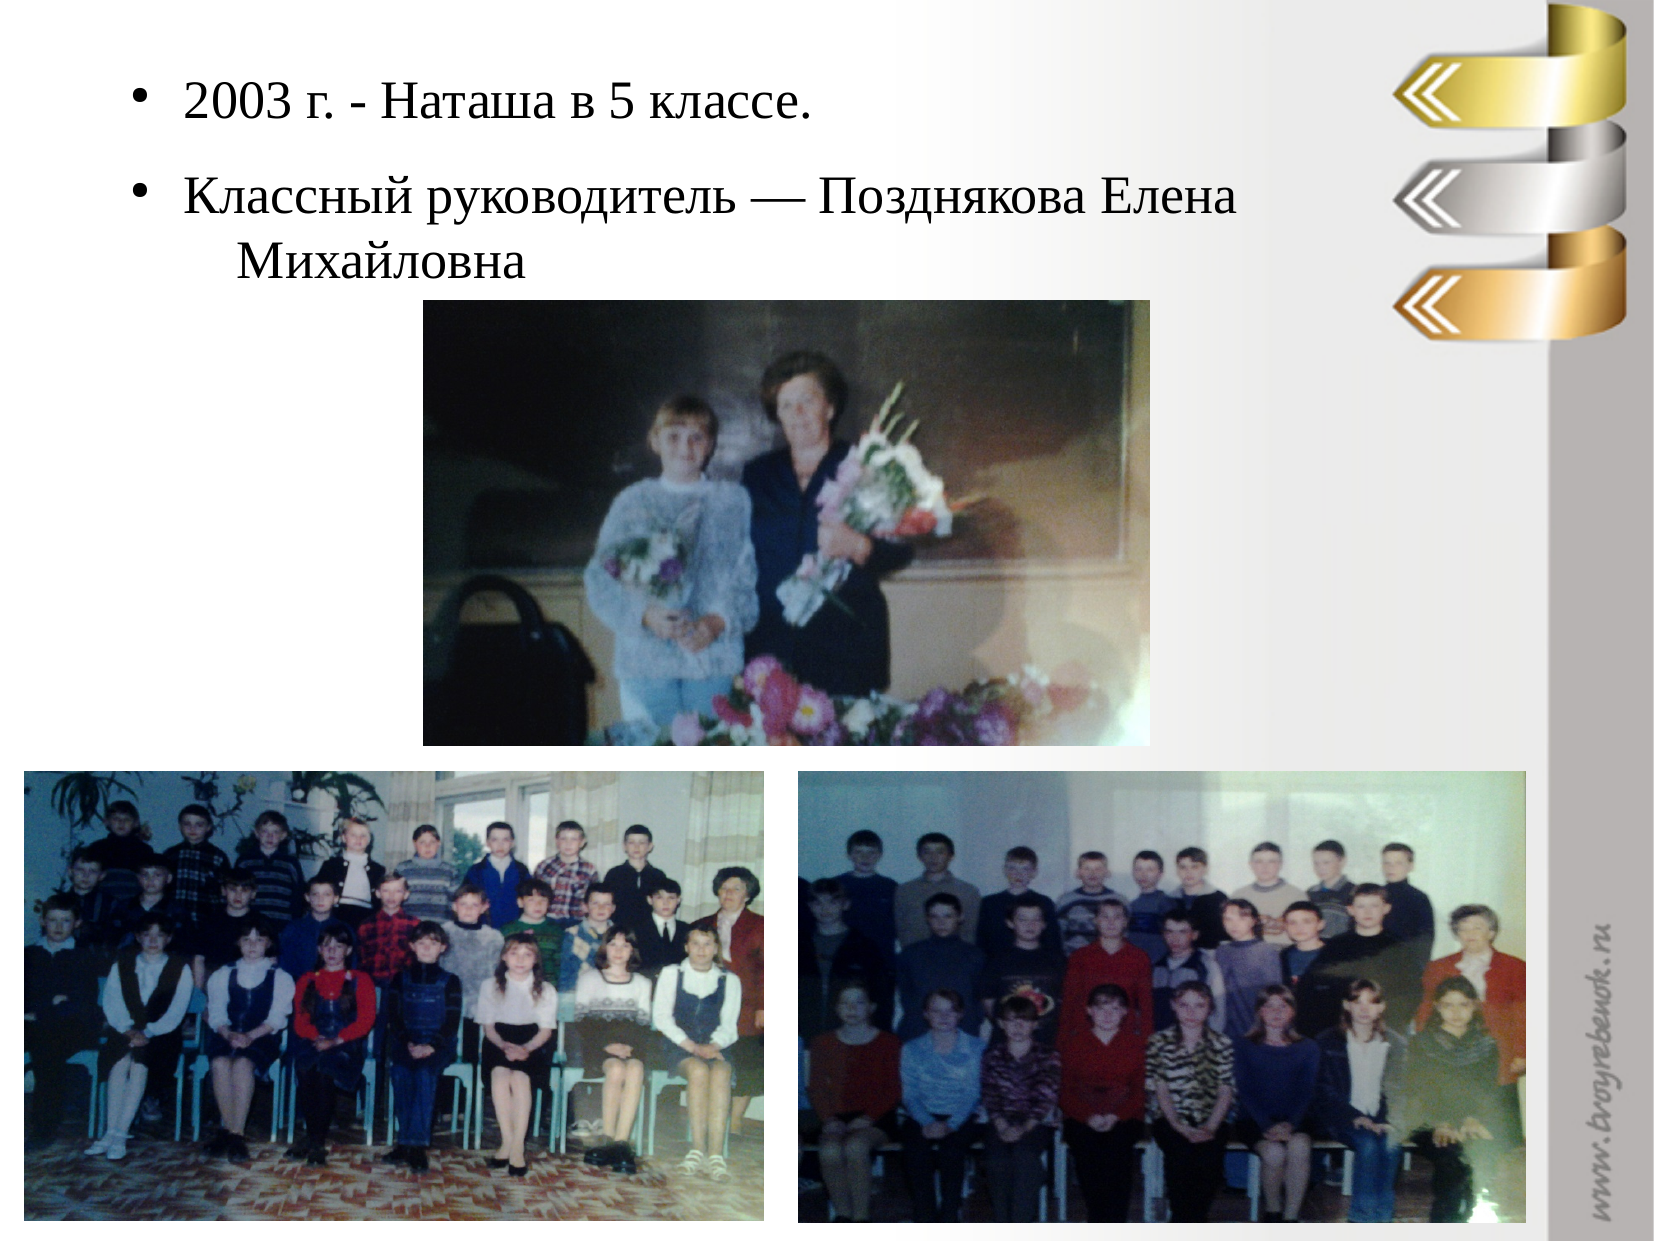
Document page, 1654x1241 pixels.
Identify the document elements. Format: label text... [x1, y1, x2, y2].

picture [24, 771, 764, 1221]
picture [798, 771, 1526, 1223]
list 2003 г. - Наташа в 5 классе. Классный руководитель — Позднякова Елена Михайловна [95, 64, 1414, 291]
picture [423, 300, 1150, 747]
